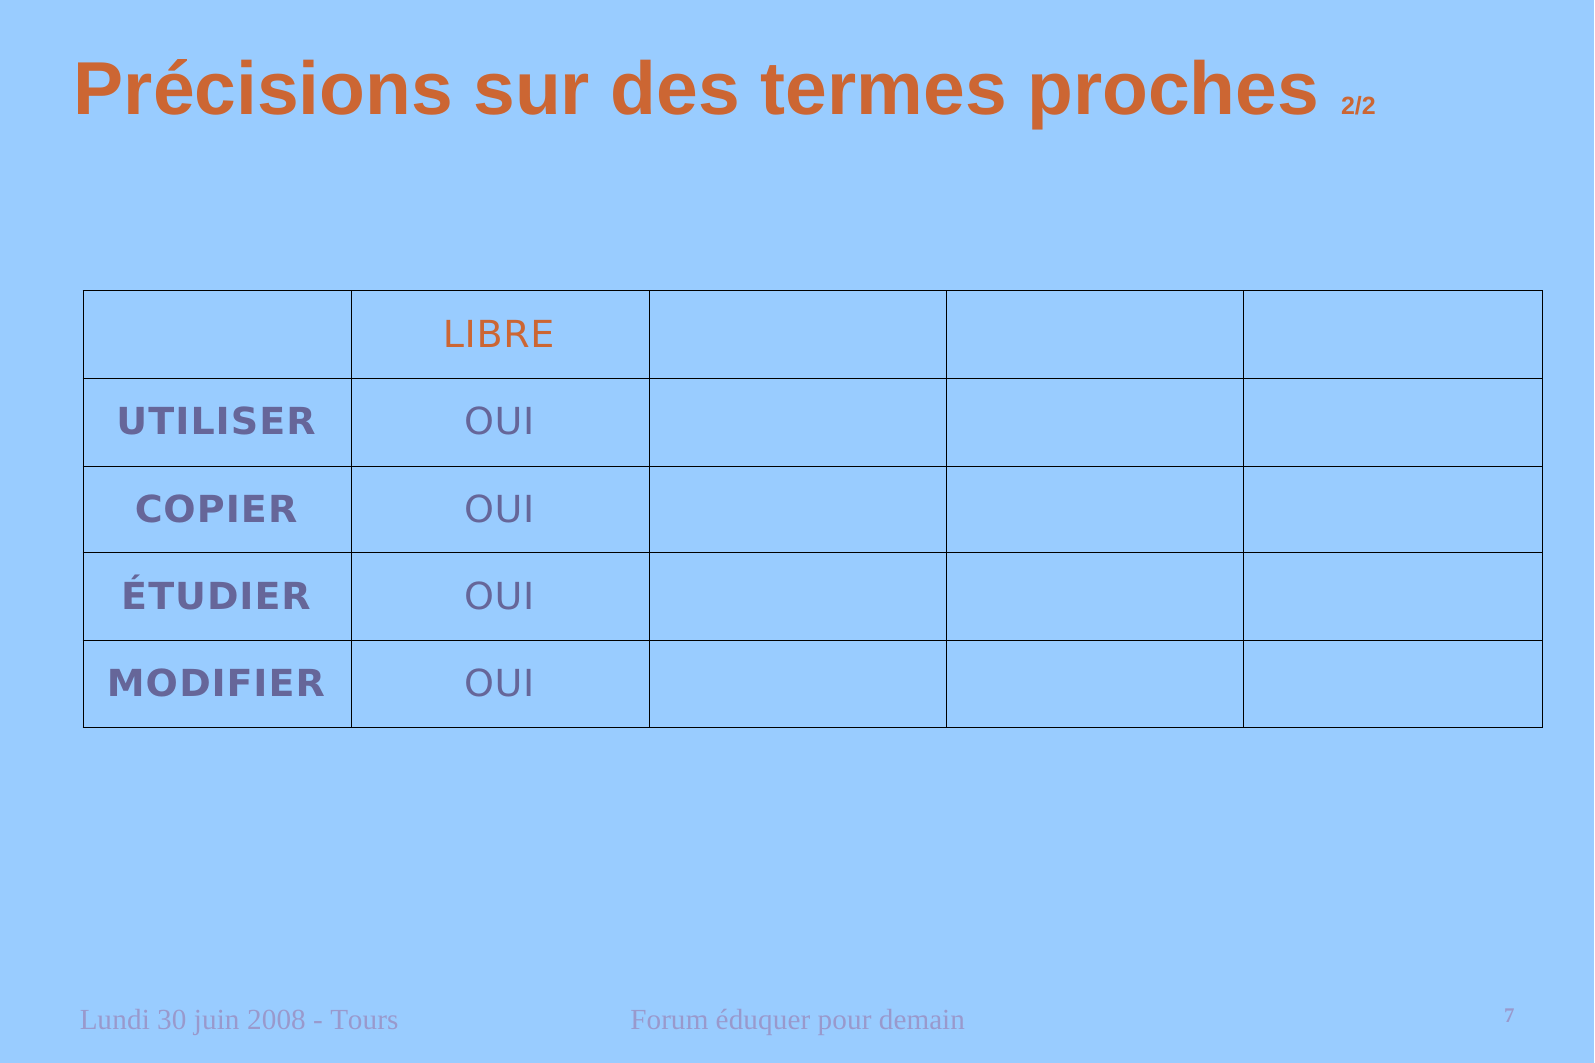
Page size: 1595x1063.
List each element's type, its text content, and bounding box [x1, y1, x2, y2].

title Précisions sur des termes proches 2/2 [74, 7, 1510, 171]
chart [82, 290, 1545, 1063]
